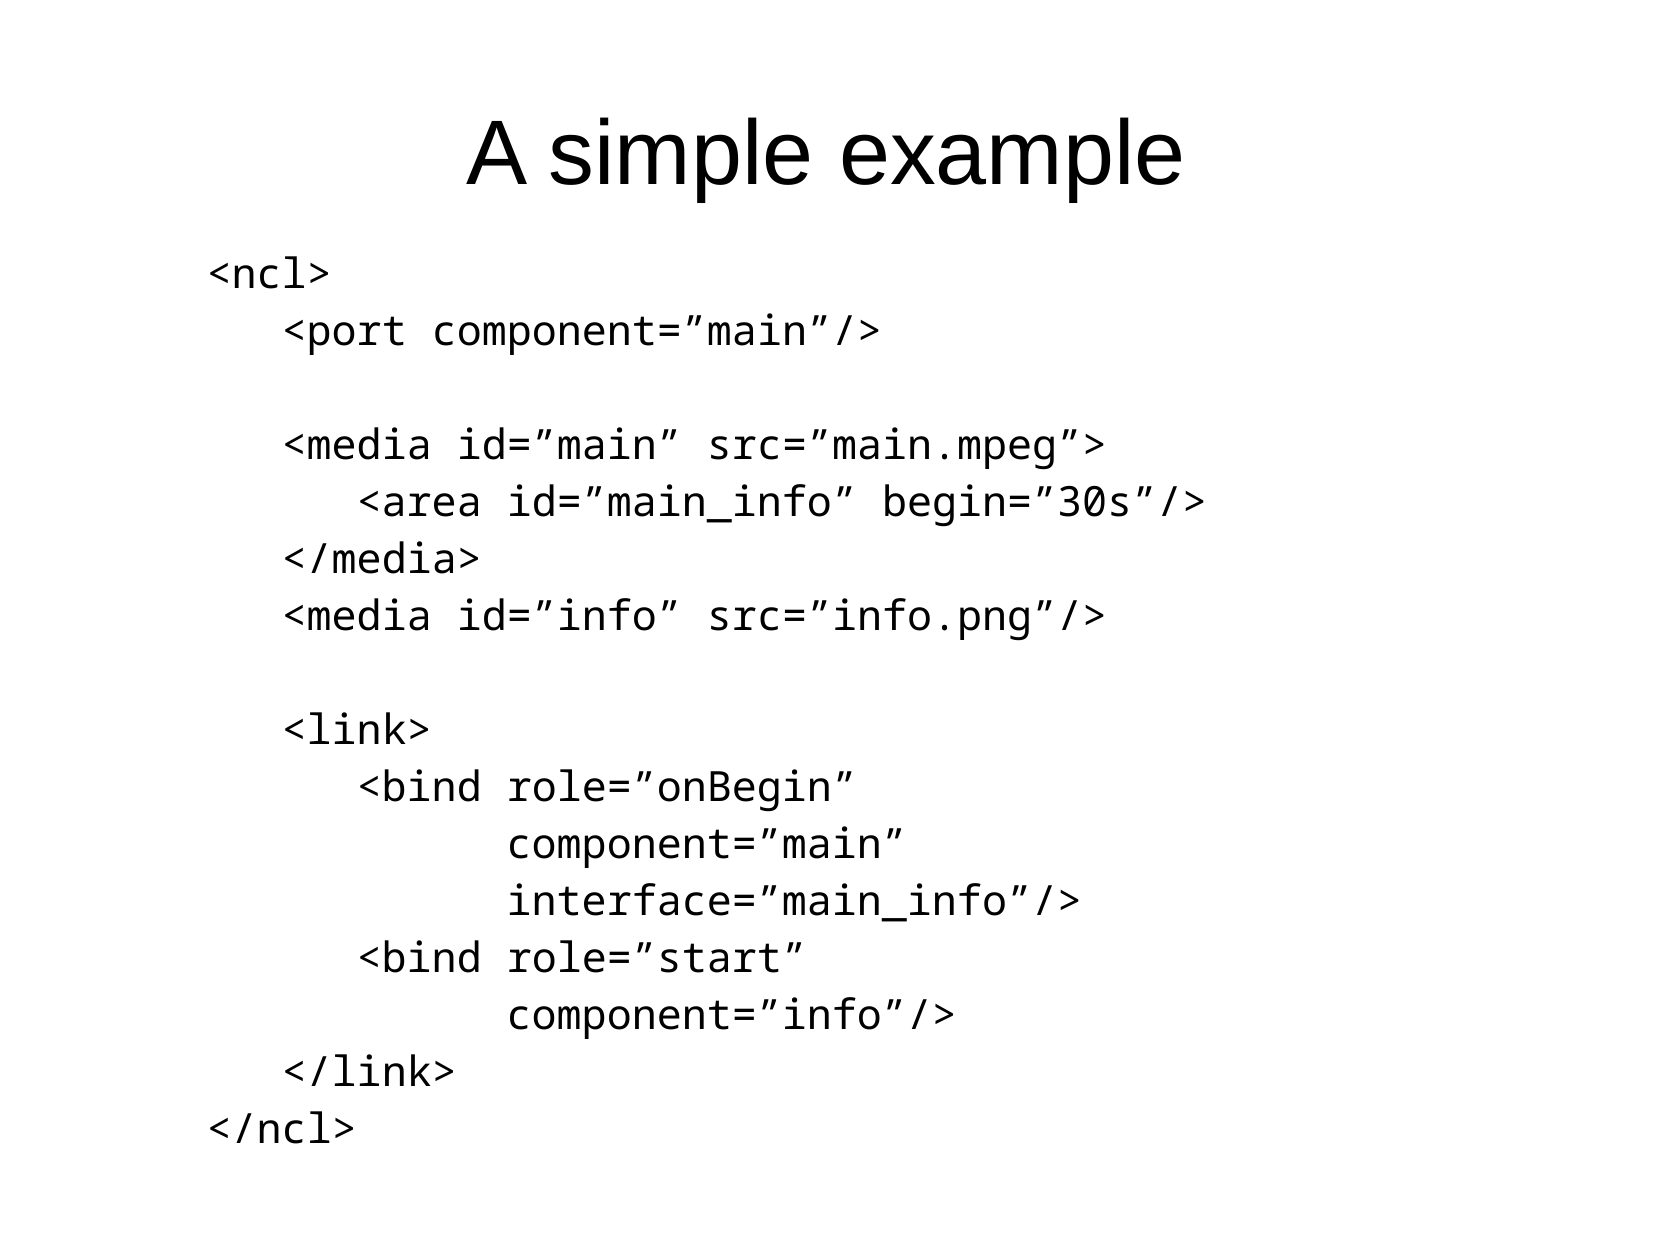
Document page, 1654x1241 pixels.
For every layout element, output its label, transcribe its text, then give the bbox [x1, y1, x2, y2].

subtitle <ncl> <port component=”main”/> <media id=”main” src=”main.mpeg”> <area id=”main_info” begin=”30s”/> </media> <media id=”info” src=”info.png”/> <link> <bind role=”onBegin” component=”main” interface=”main_info”/> <bind role=”start” component=”info”/> </link> </ncl> [206, 297, 1400, 1102]
title A simple example [82, 49, 1571, 257]
